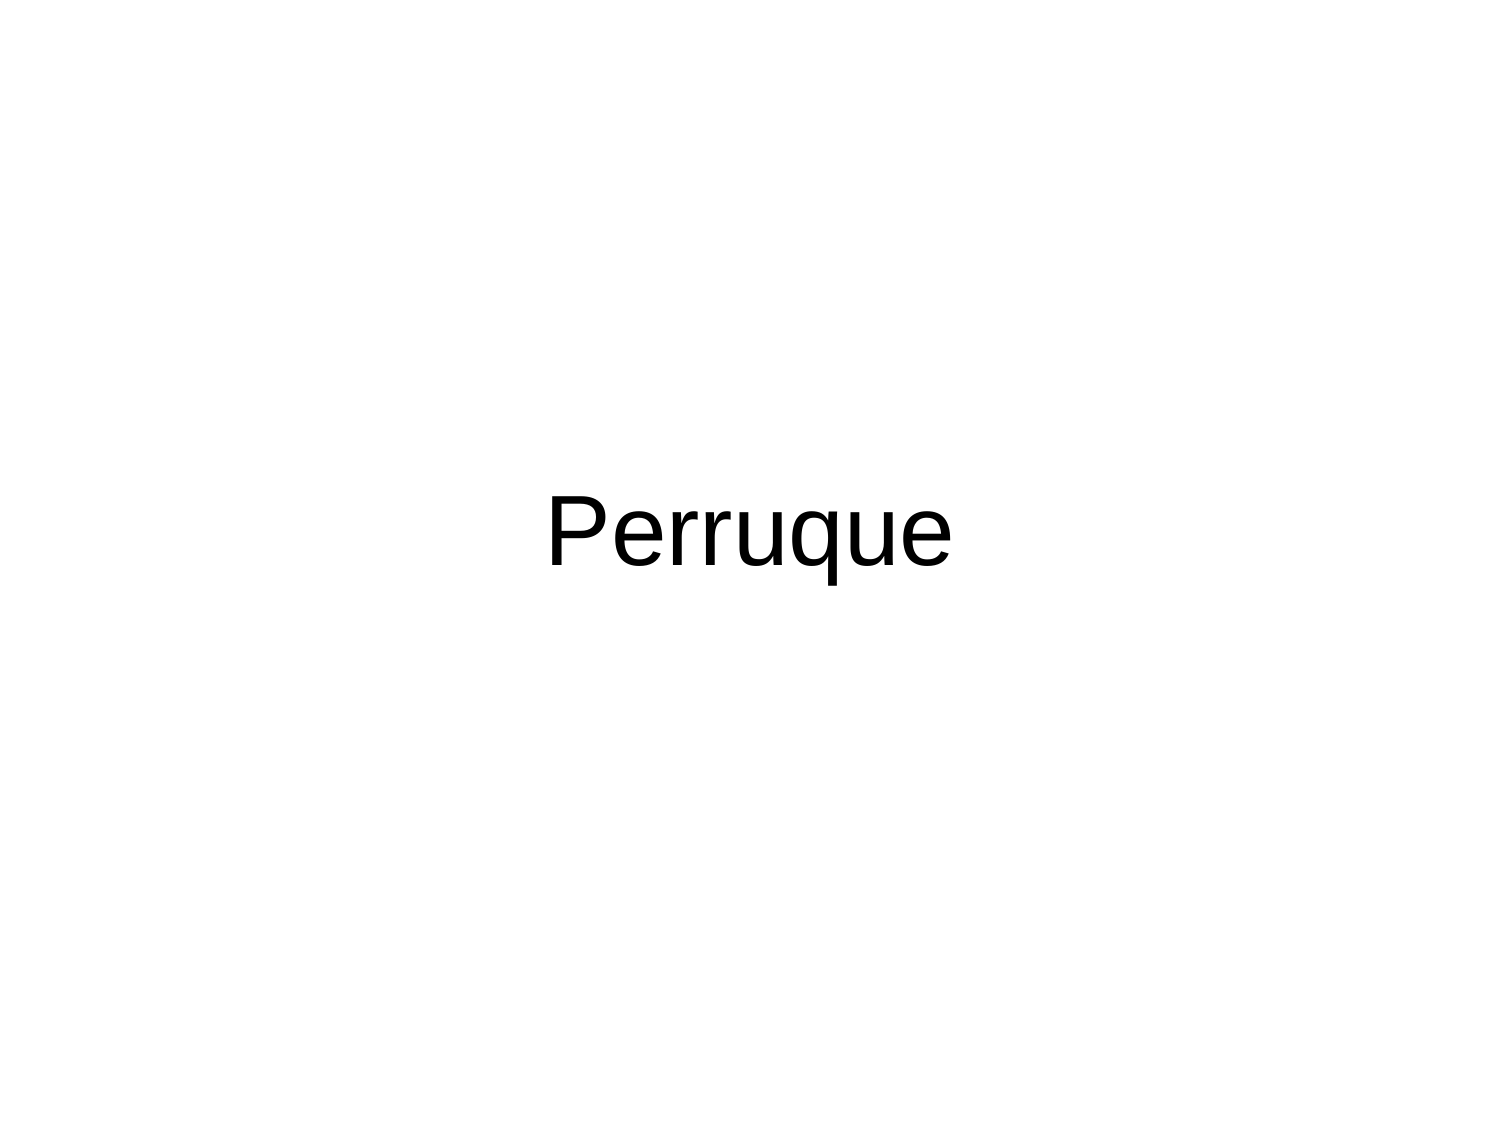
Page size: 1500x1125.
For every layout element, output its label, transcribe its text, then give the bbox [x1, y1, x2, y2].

title Perruque [112, 437, 1388, 625]
